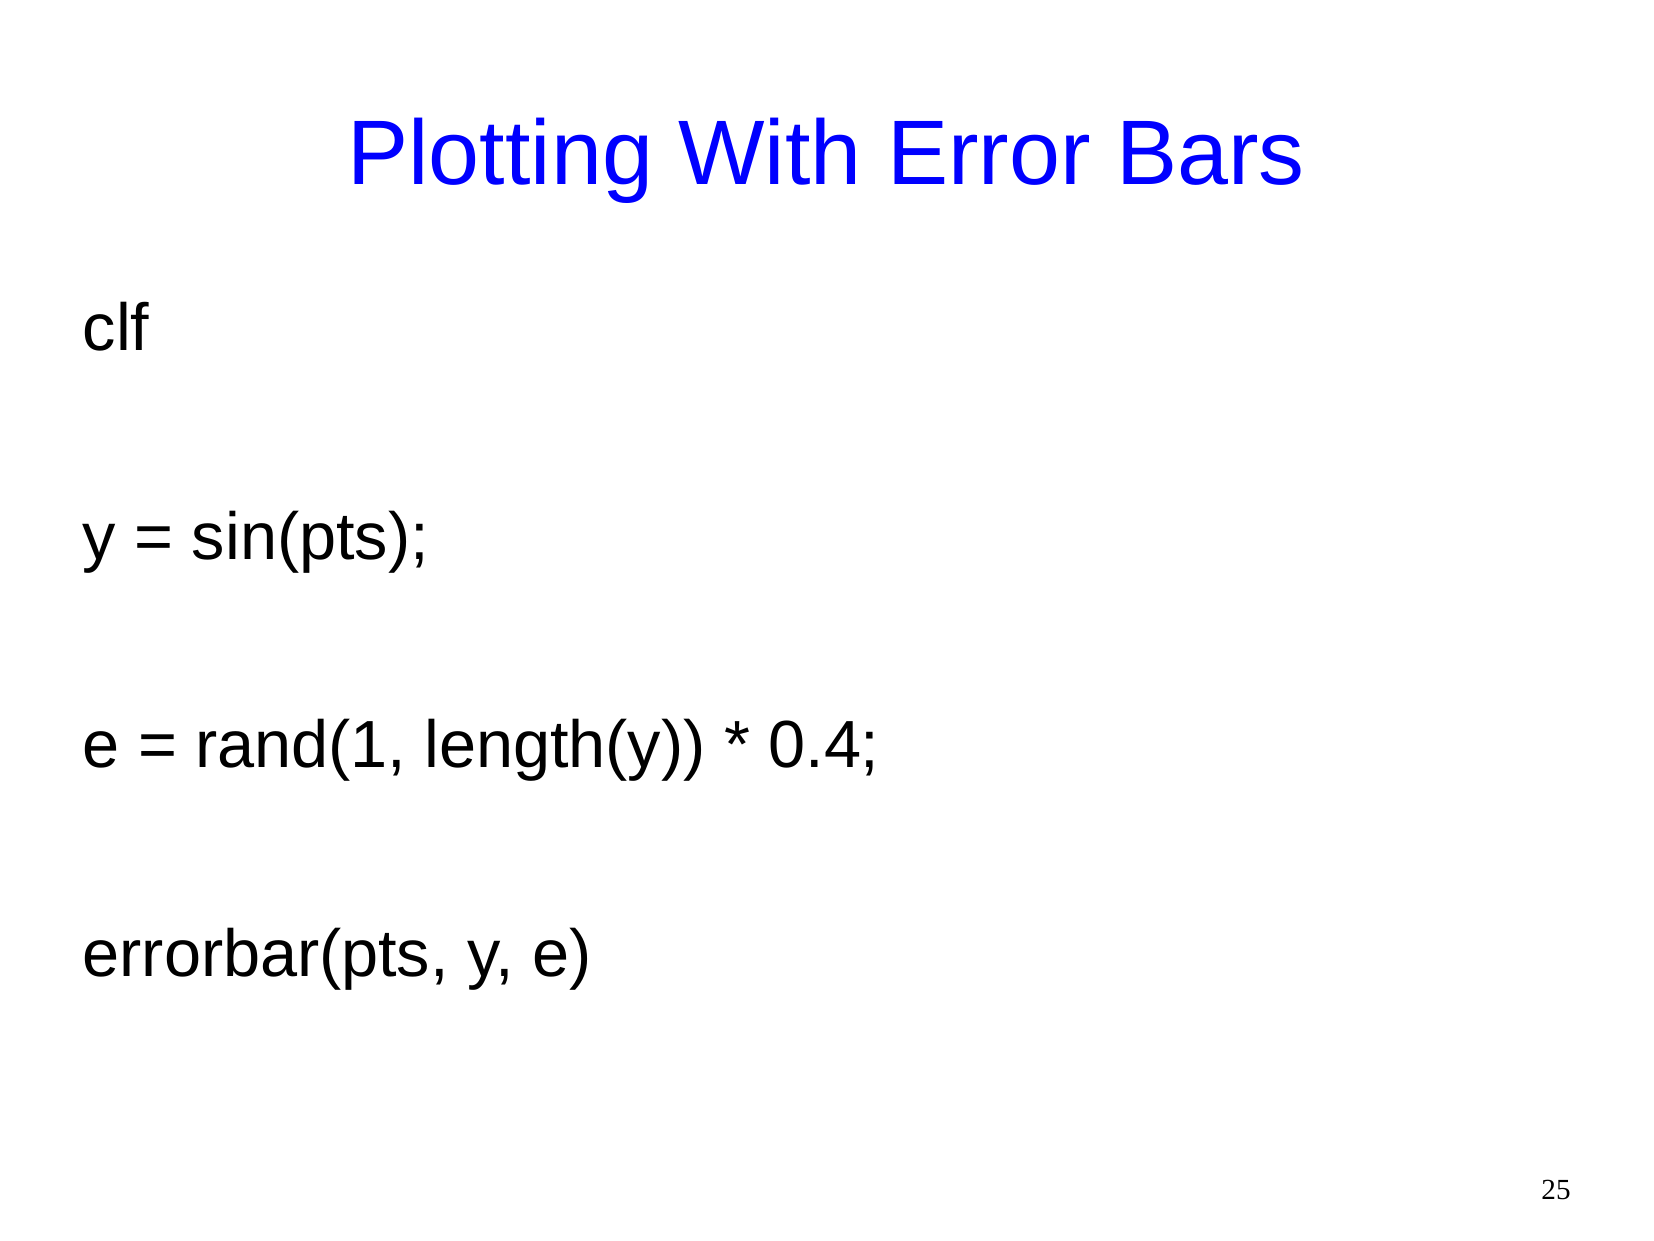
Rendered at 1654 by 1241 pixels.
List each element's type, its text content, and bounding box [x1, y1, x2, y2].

list clf y = sin(pts); e = rand(1, length(y)) * 0.4; errorbar(pts, y, e) [82, 290, 1571, 1109]
title Plotting With Error Bars [82, 49, 1571, 257]
